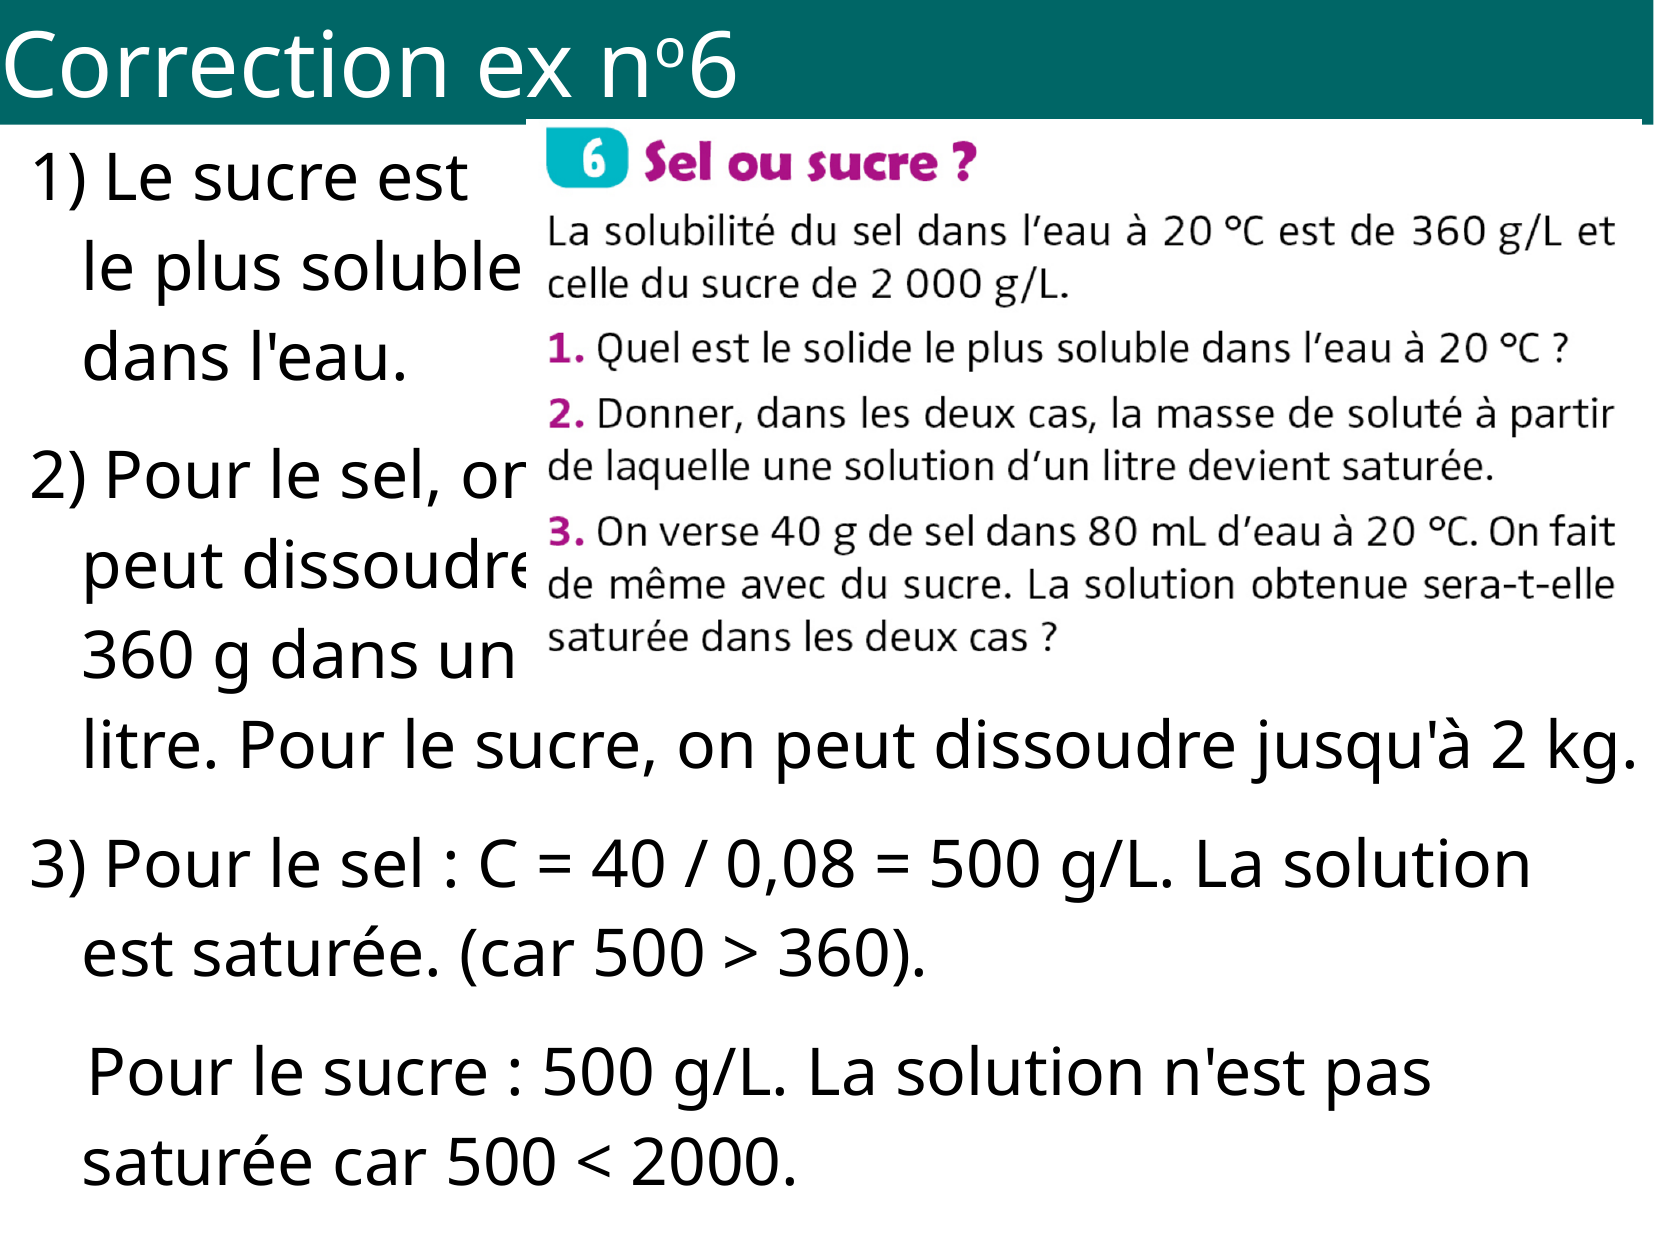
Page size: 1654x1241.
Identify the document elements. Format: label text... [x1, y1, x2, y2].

title Correction ex no6 [0, 4, 1654, 120]
picture [526, 119, 1642, 662]
list Le sucre est le plus soluble dans l'eau. Pour le sel, on peut dissoudre 360 g dans un litre. Pour le sucre, on peut dissoudre jusqu'à 2 kg. Pour le sel : C = 40 / 0,08 = 500 g/L. La solution est saturée. (car 500 > 360). Pour le sucre : 500 g/L. La solution n'est pas saturée car 500 < 2000. [11, 129, 1642, 1229]
